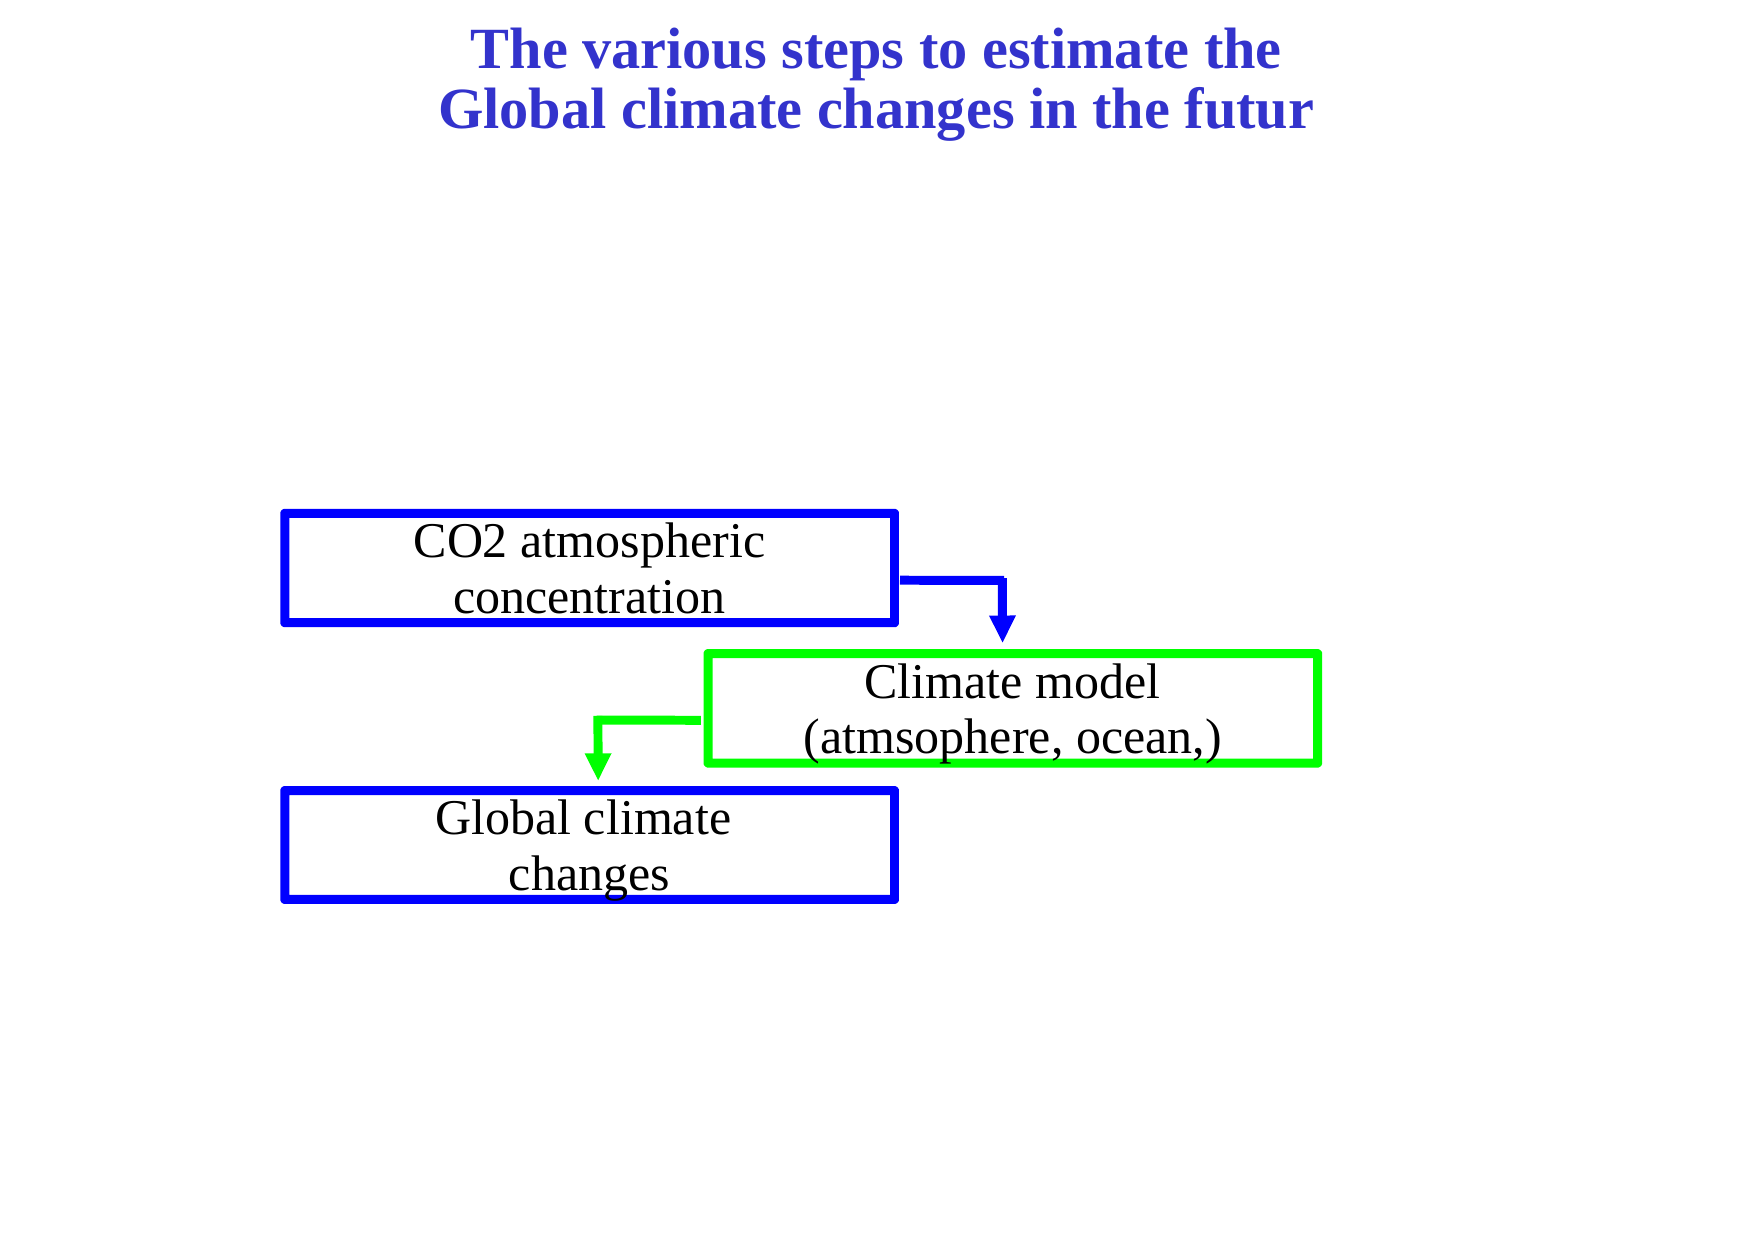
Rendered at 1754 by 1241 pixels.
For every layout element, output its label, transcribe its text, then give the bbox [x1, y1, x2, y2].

text_box Global climate changes [284, 790, 895, 902]
text_box The various steps to estimate the Global climate changes in the futur [30, 11, 1723, 149]
text_box Climate model (atmsophere, ocean,) [708, 653, 1318, 765]
text_box CO2 atmospheric concentration [284, 513, 895, 624]
